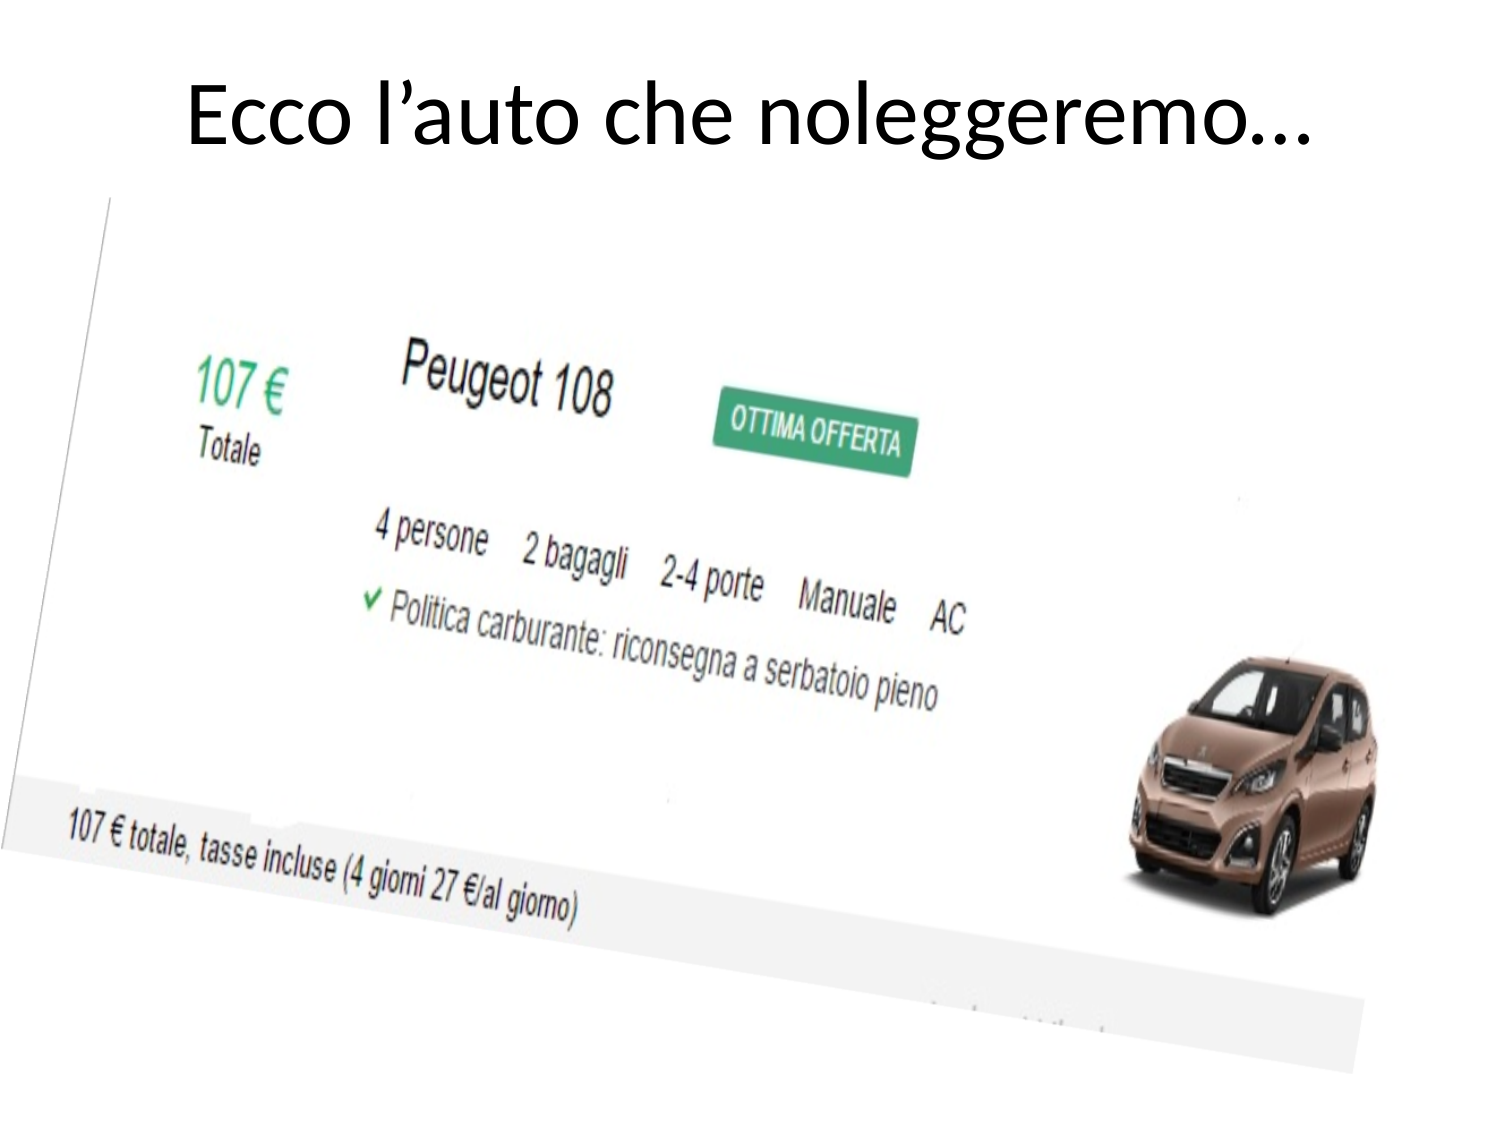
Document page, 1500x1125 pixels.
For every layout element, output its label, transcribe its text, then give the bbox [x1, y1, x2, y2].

picture [0, 196, 1461, 1074]
title Ecco l’auto che noleggeremo… [75, 45, 1425, 233]
